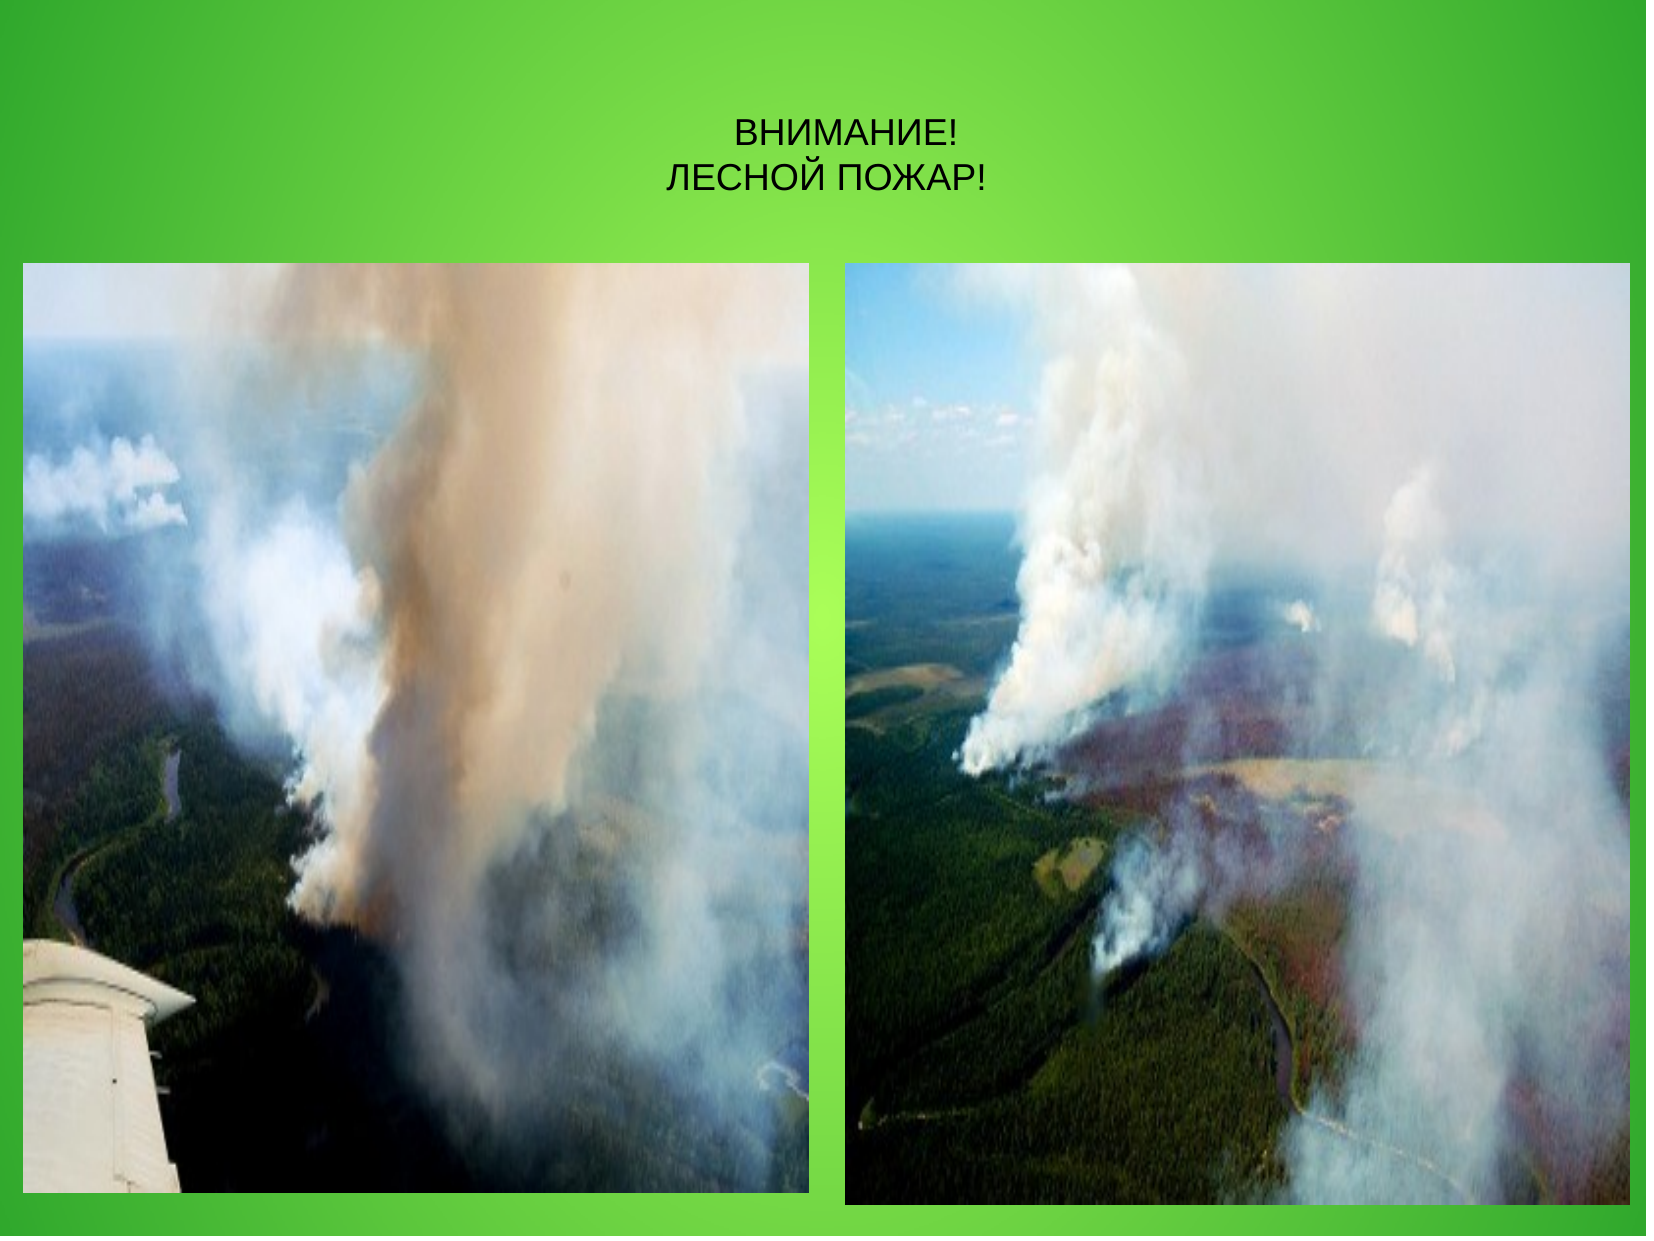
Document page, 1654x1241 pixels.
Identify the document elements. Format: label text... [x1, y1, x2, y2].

picture [845, 263, 1630, 1205]
text_box ВНИМАНИЕ! ЛЕСНОЙ ПОЖАР! [82, 42, 1571, 264]
picture [23, 263, 809, 1193]
